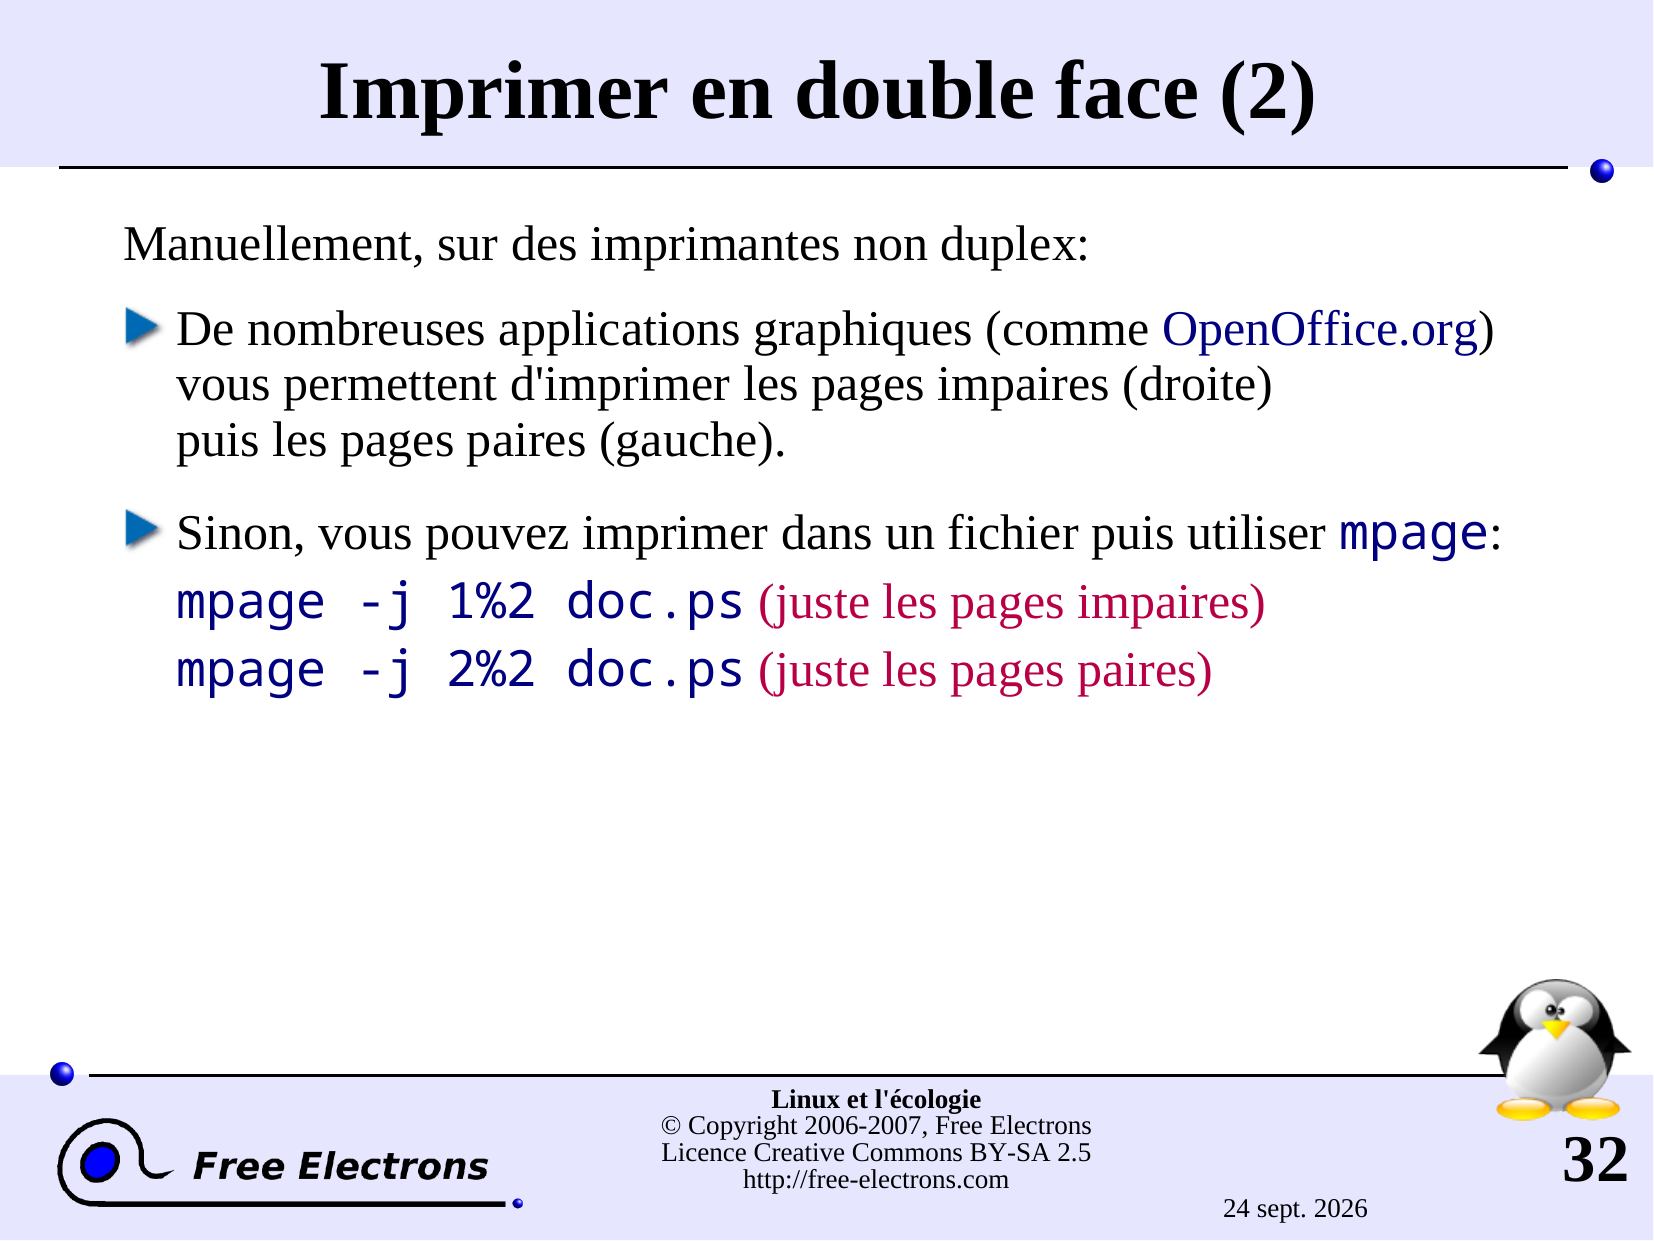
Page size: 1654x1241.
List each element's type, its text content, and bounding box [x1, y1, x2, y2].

picture [50, 1107, 527, 1216]
list Manuellement, sur des imprimantes non duplex: De nombreuses applications graphiques (comme OpenOffice.org) vous permettent d'imprimer les pages impaires (droite) puis les pages paires (gauche). Sinon, vous pouvez imprimer dans un fichier puis utiliser mpage: mpage -j 1%2 doc.ps (juste les pages impaires) mpage -j 2%2 doc.ps (juste les pages paires) [105, 216, 1551, 1066]
title Imprimer en double face (2) [33, 29, 1604, 153]
picture [1476, 979, 1634, 1121]
